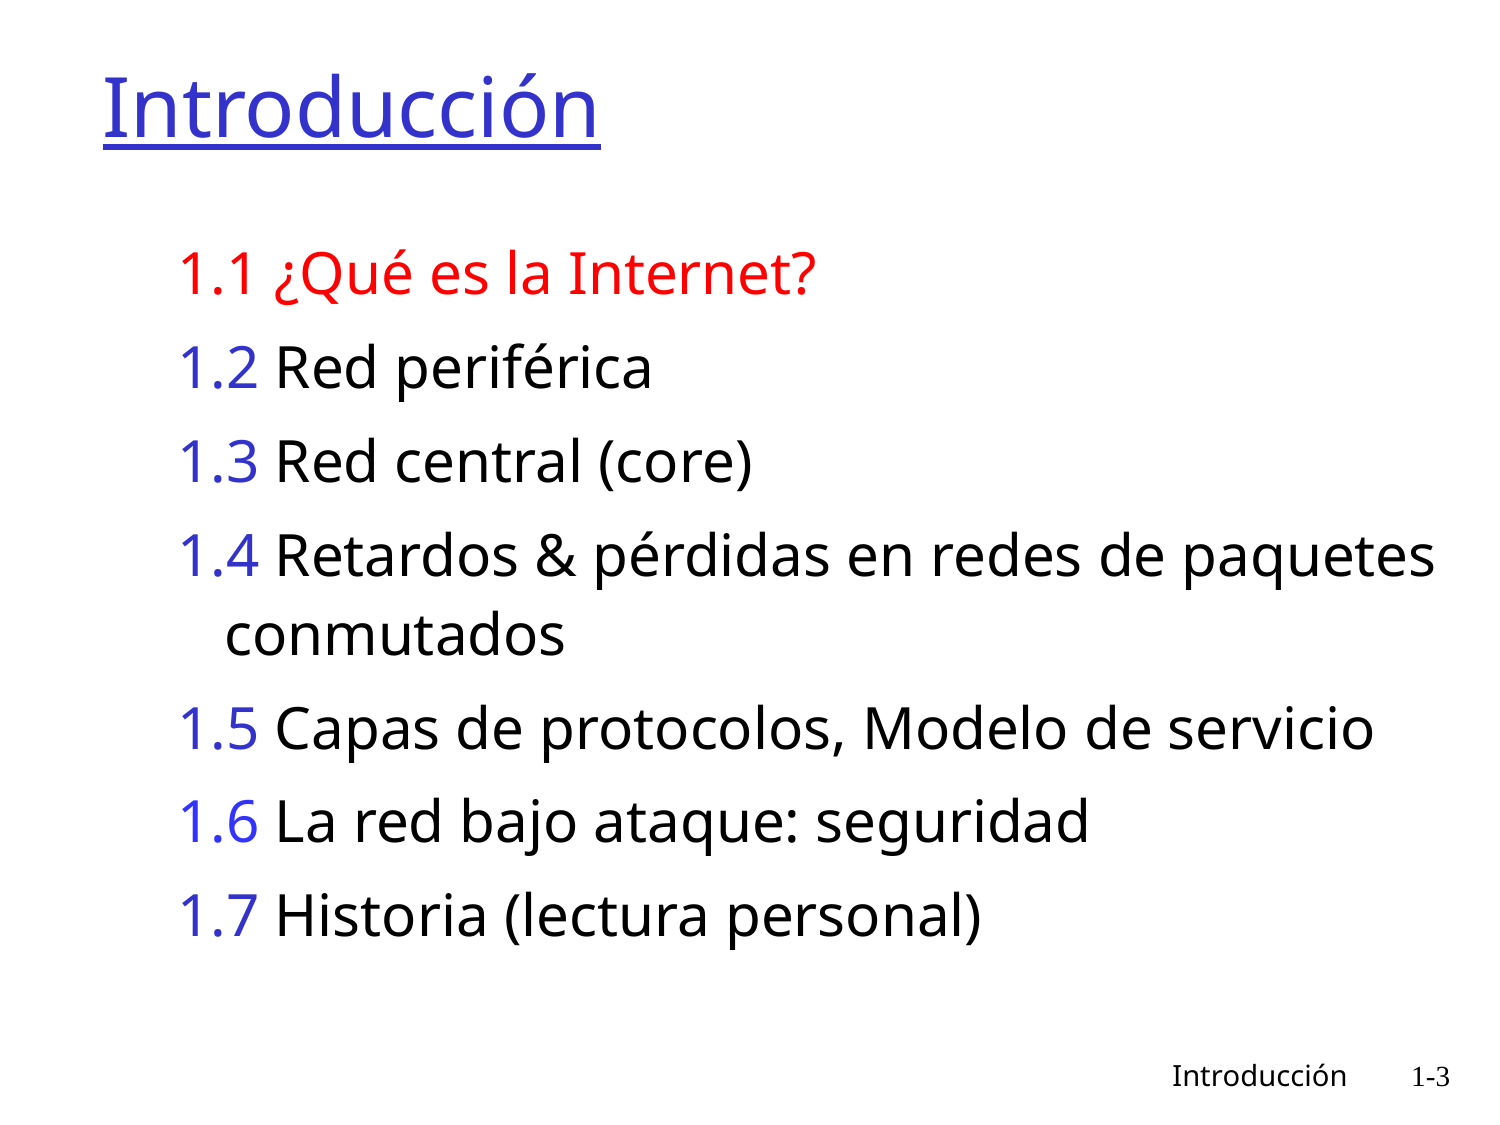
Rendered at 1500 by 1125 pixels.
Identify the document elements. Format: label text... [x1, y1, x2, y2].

title Introducción [87, 23, 1463, 188]
list 1.1 ¿Qué es la Internet? 1.2 Red periférica 1.3 Red central (core) 1.4 Retardos & pérdidas en redes de paquetes conmutados 1.5 Capas de protocolos, Modelo de servicio 1.6 La red bajo ataque: seguridad 1.7 Historia (lectura personal) [87, 224, 1463, 1023]
text_box 1-<number> [1362, 1050, 1466, 1125]
text_box Introducción [887, 1050, 1362, 1125]
